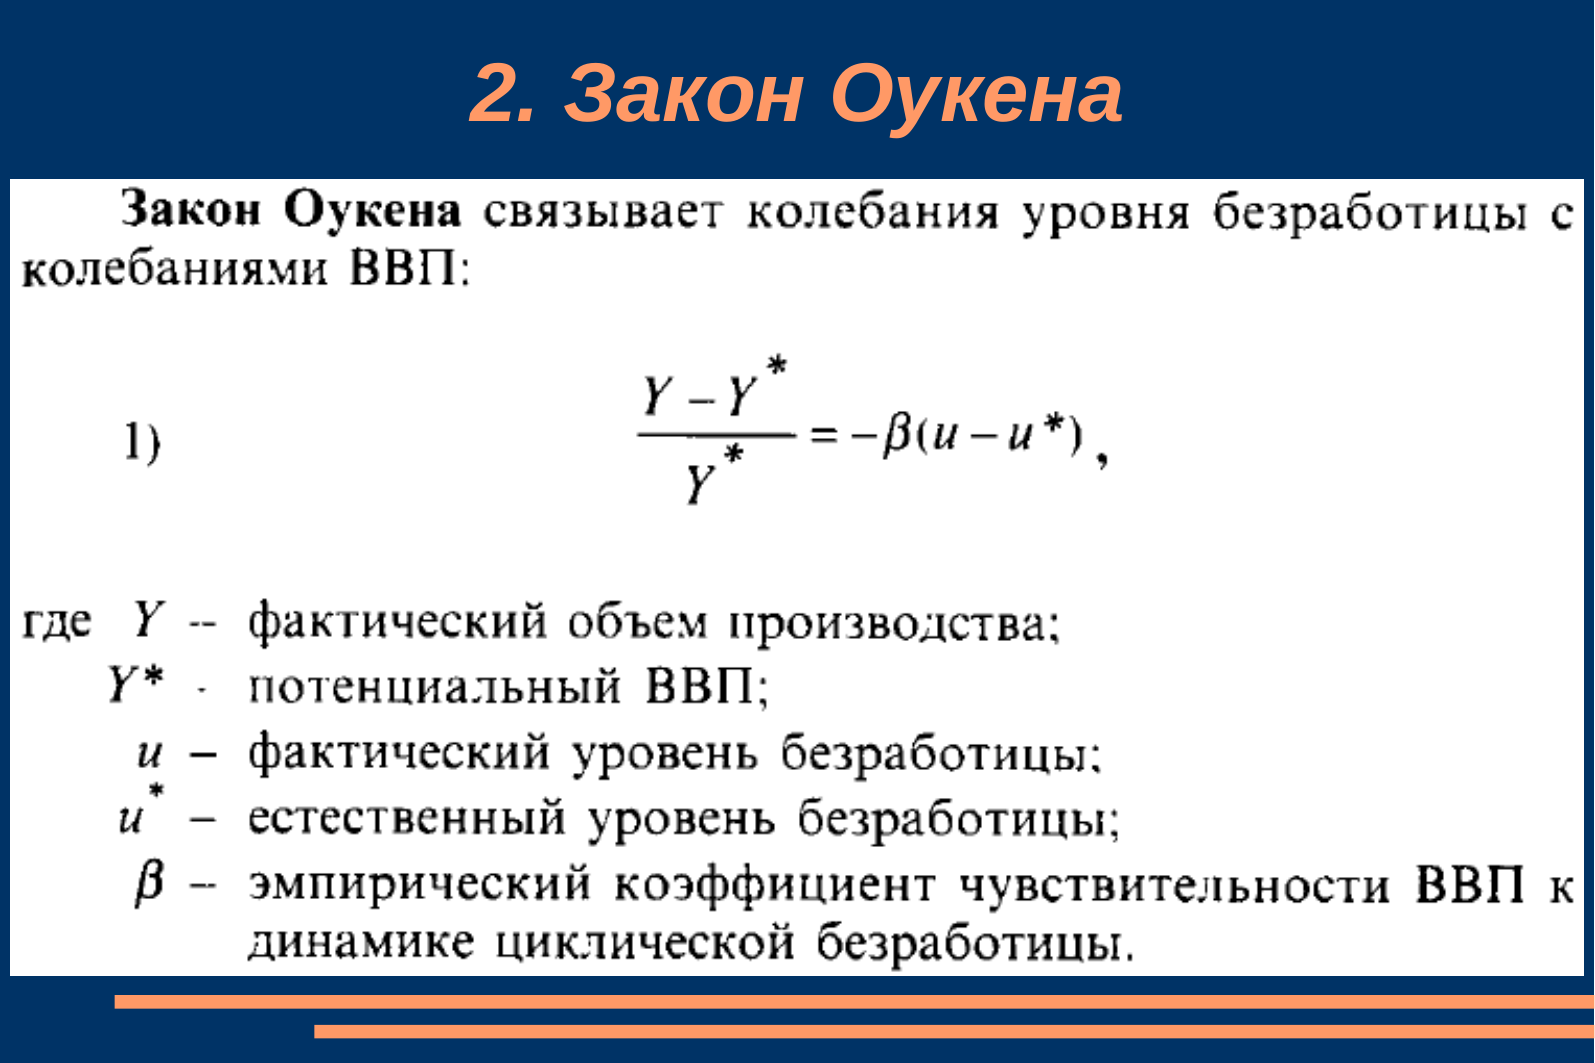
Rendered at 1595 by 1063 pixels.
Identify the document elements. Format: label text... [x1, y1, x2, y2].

title 2. Закон Оукена [117, 11, 1479, 175]
picture [10, 179, 1584, 976]
